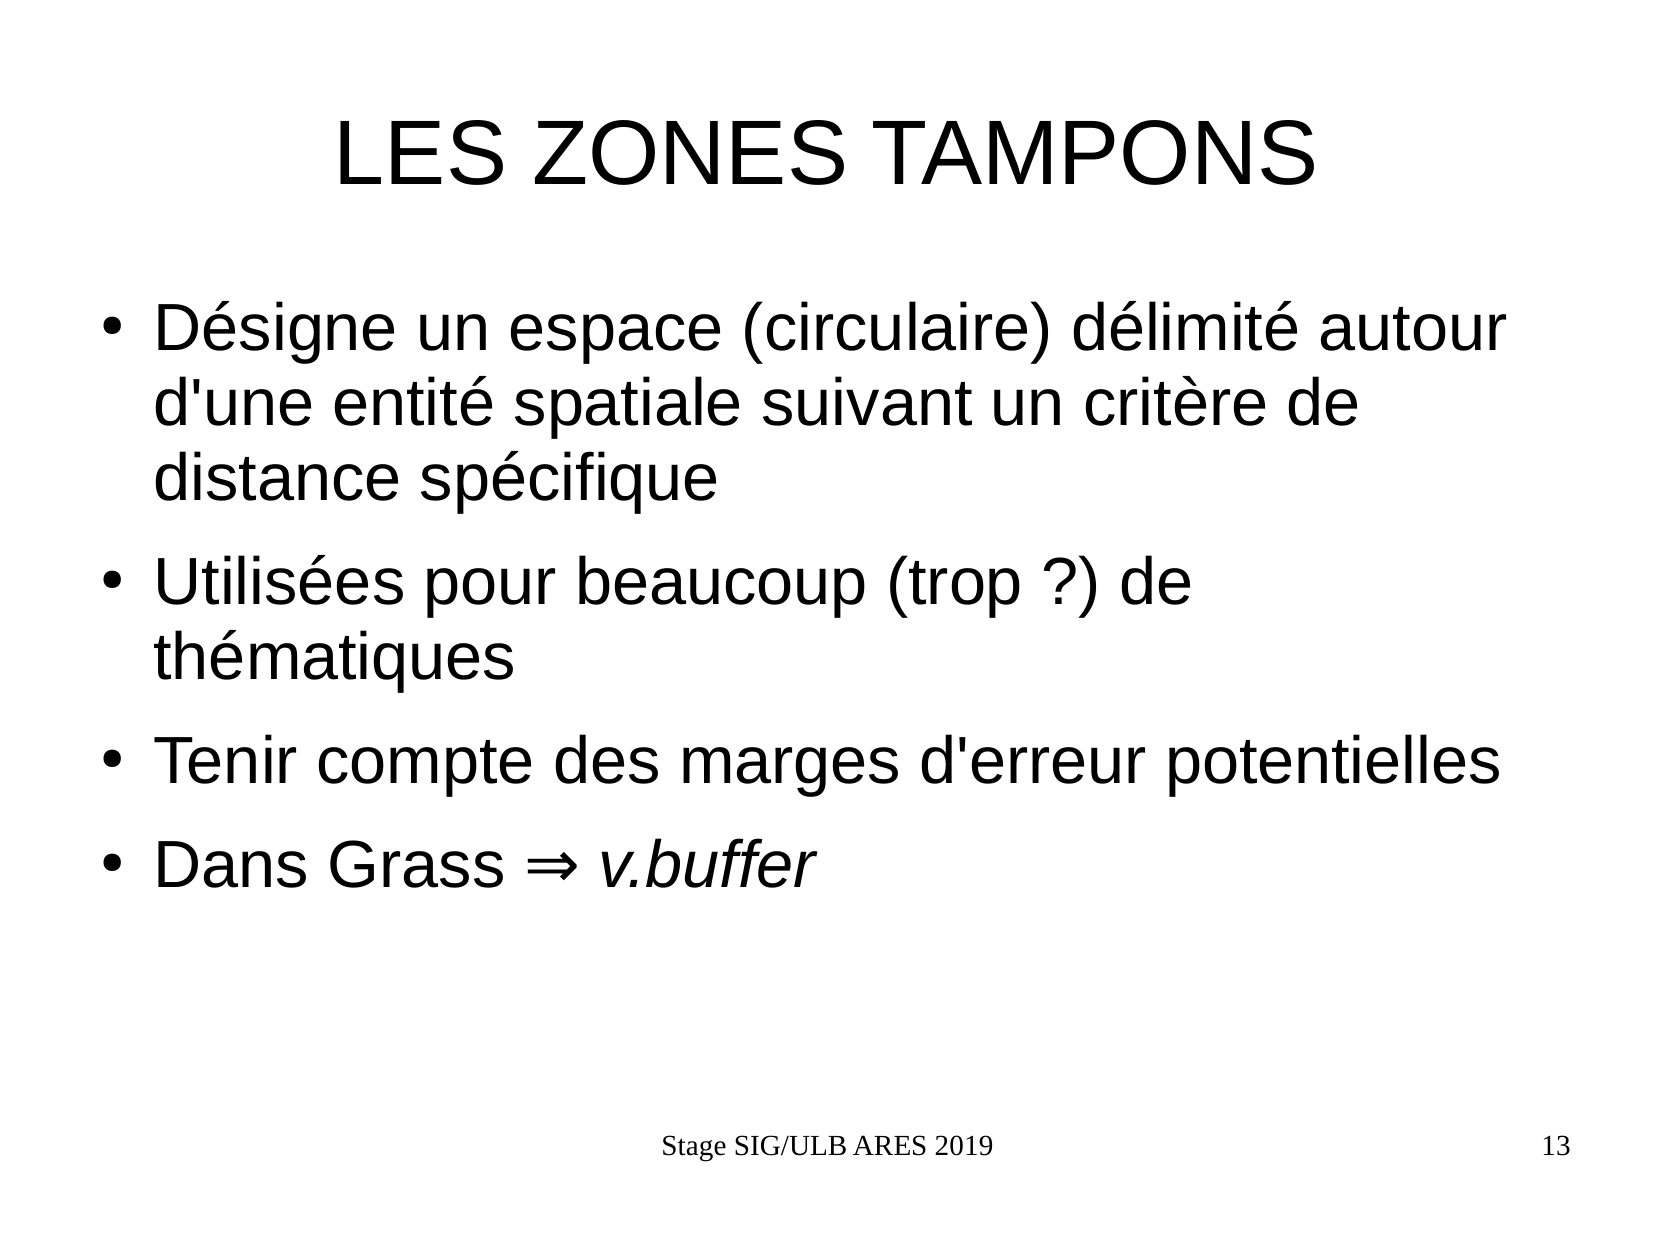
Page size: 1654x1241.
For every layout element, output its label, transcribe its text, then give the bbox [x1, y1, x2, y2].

list Désigne un espace (circulaire) délimité autour d'une entité spatiale suivant un critère de distance spécifique Utilisées pour beaucoup (trop ?) de thématiques Tenir compte des marges d'erreur potentielles Dans Grass ⇒ v.buffer [82, 290, 1571, 1010]
title LES ZONES TAMPONS [82, 49, 1571, 257]
